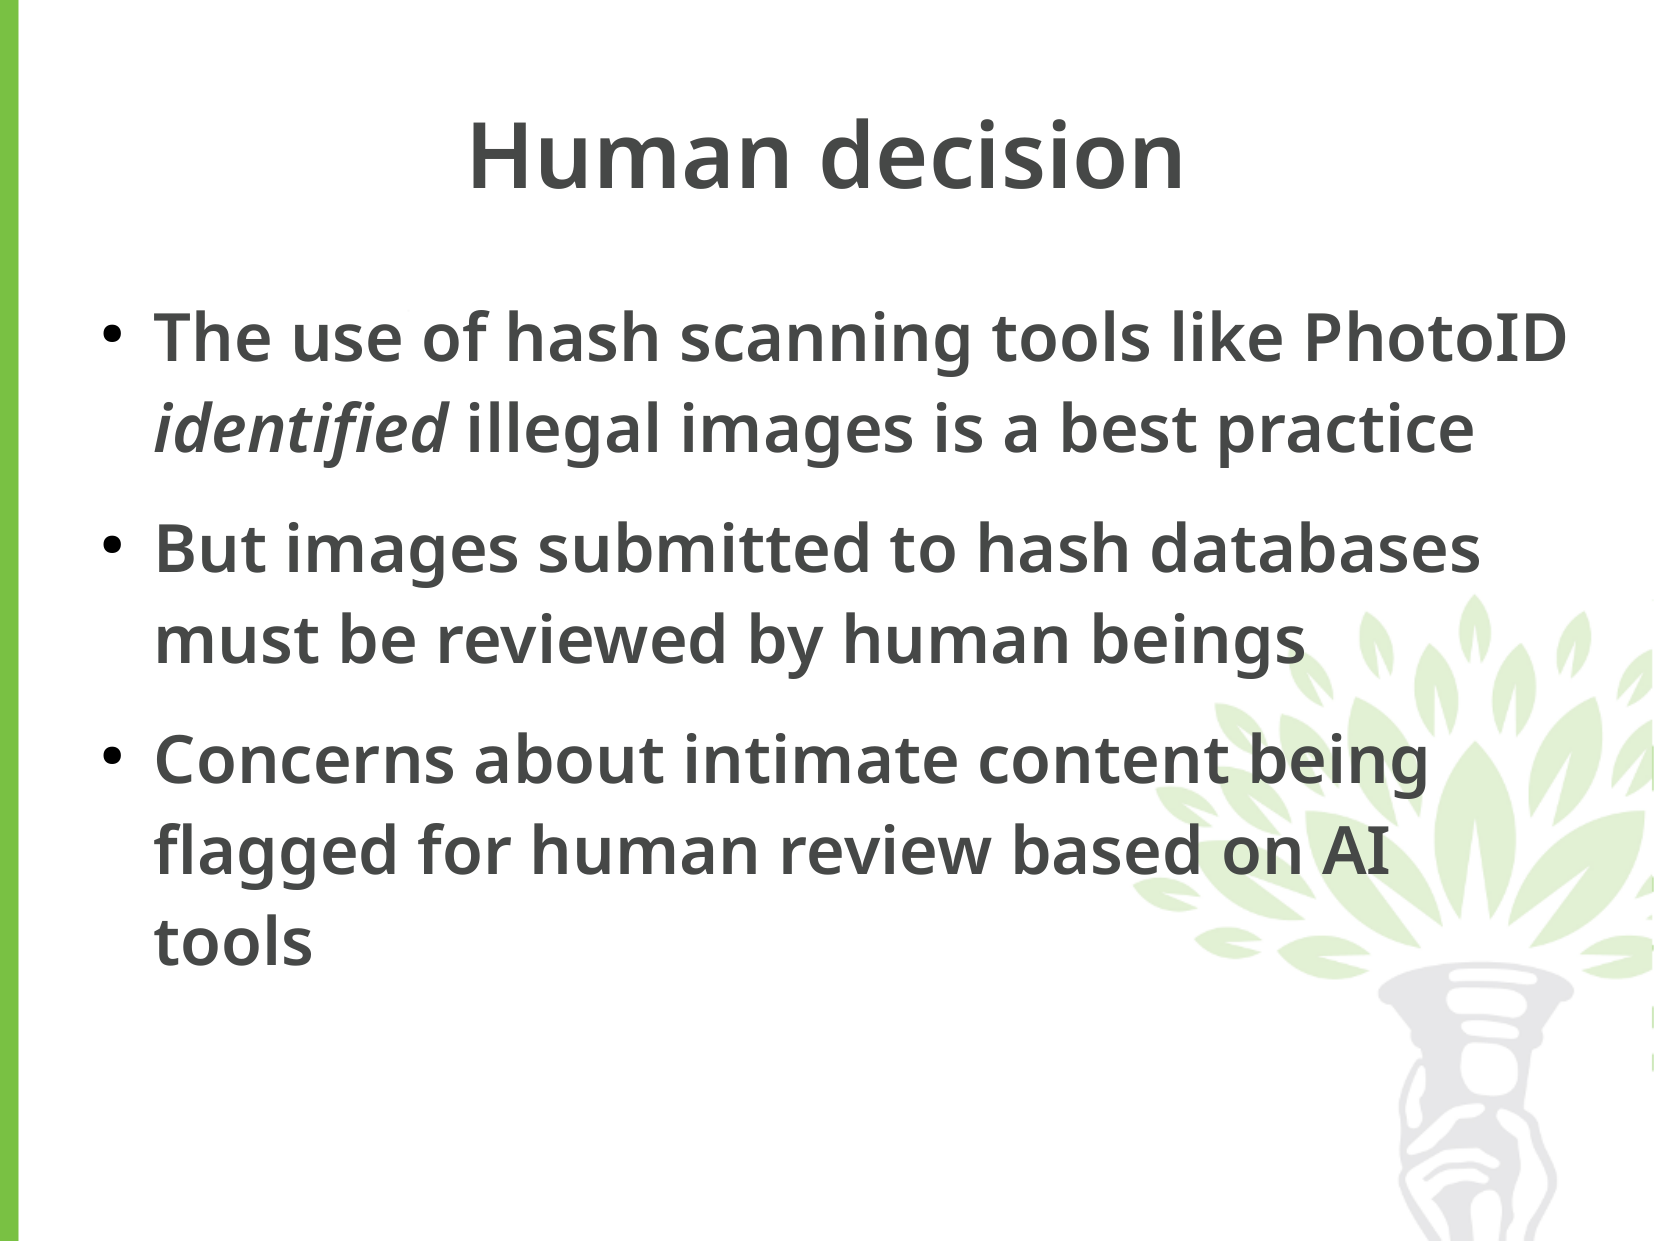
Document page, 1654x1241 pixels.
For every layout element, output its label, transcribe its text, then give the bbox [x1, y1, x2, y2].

title Human decision [82, 49, 1571, 257]
picture [0, 0, 1654, 1241]
list The use of hash scanning tools like PhotoID identified illegal images is a best practice But images submitted to hash databases must be reviewed by human beings Concerns about intimate content being flagged for human review based on AI tools [82, 290, 1571, 1010]
